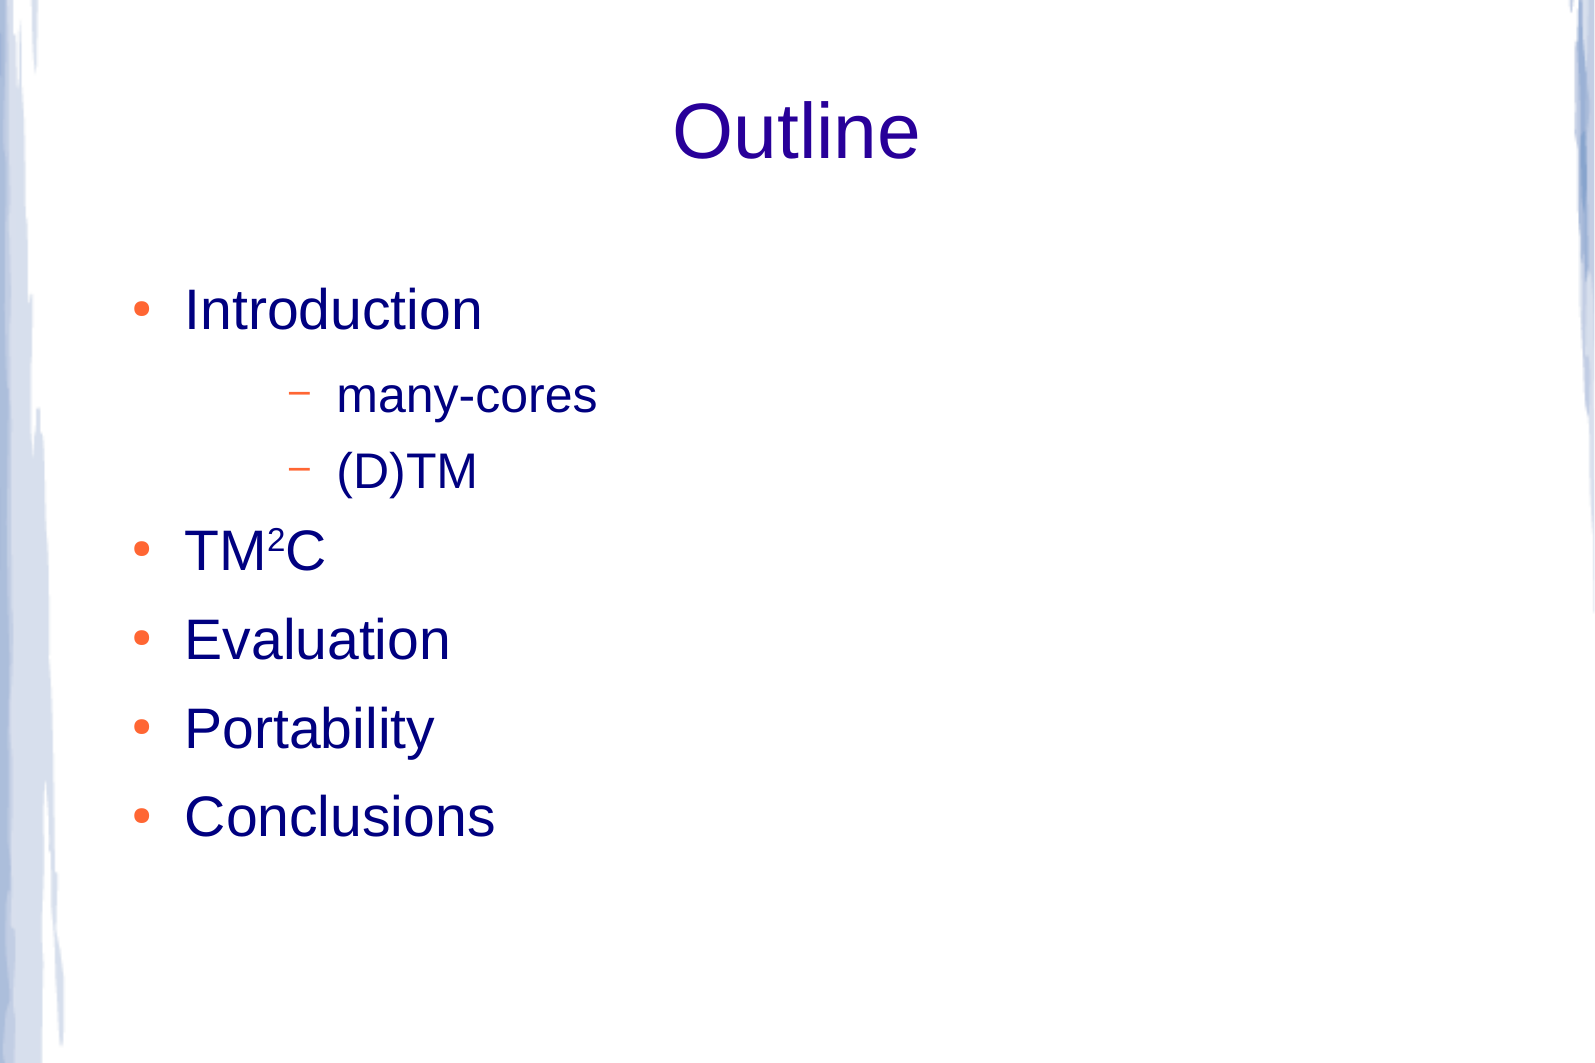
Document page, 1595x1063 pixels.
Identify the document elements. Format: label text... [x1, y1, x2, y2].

title Outline [79, 42, 1515, 220]
picture [0, 0, 1595, 1063]
list Introduction many-cores (D)TM TM2C Evaluation Portability Conclusions [113, 278, 1515, 980]
